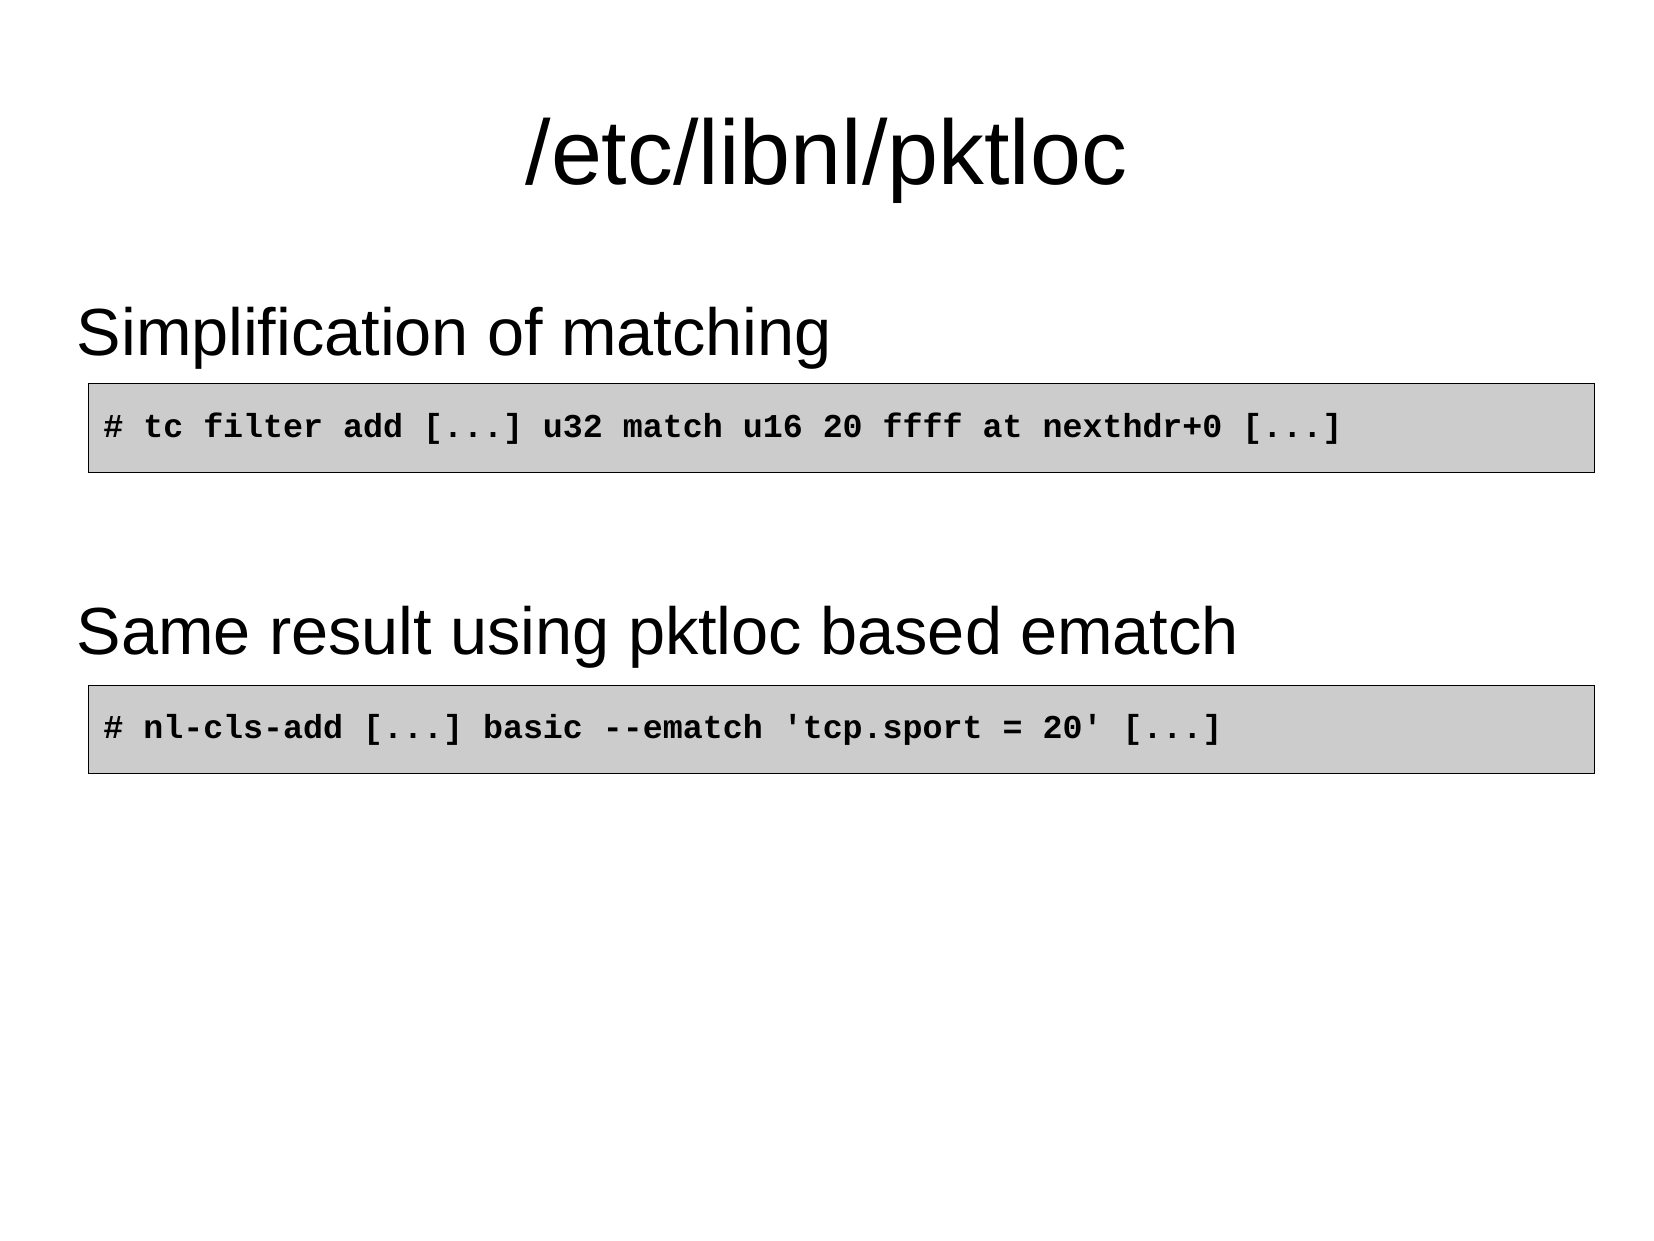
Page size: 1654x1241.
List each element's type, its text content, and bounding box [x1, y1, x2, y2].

text_box # tc filter add [...] u32 match u16 20 ffff at nexthdr+0 [...] [88, 383, 1595, 473]
text_box # nl-cls-add [...] basic --ematch 'tcp.sport = 20' [...] [88, 685, 1595, 774]
title /etc/libnl/pktloc [82, 56, 1571, 250]
list Simplification of matching Same result using pktloc based ematch [76, 295, 1565, 1099]
